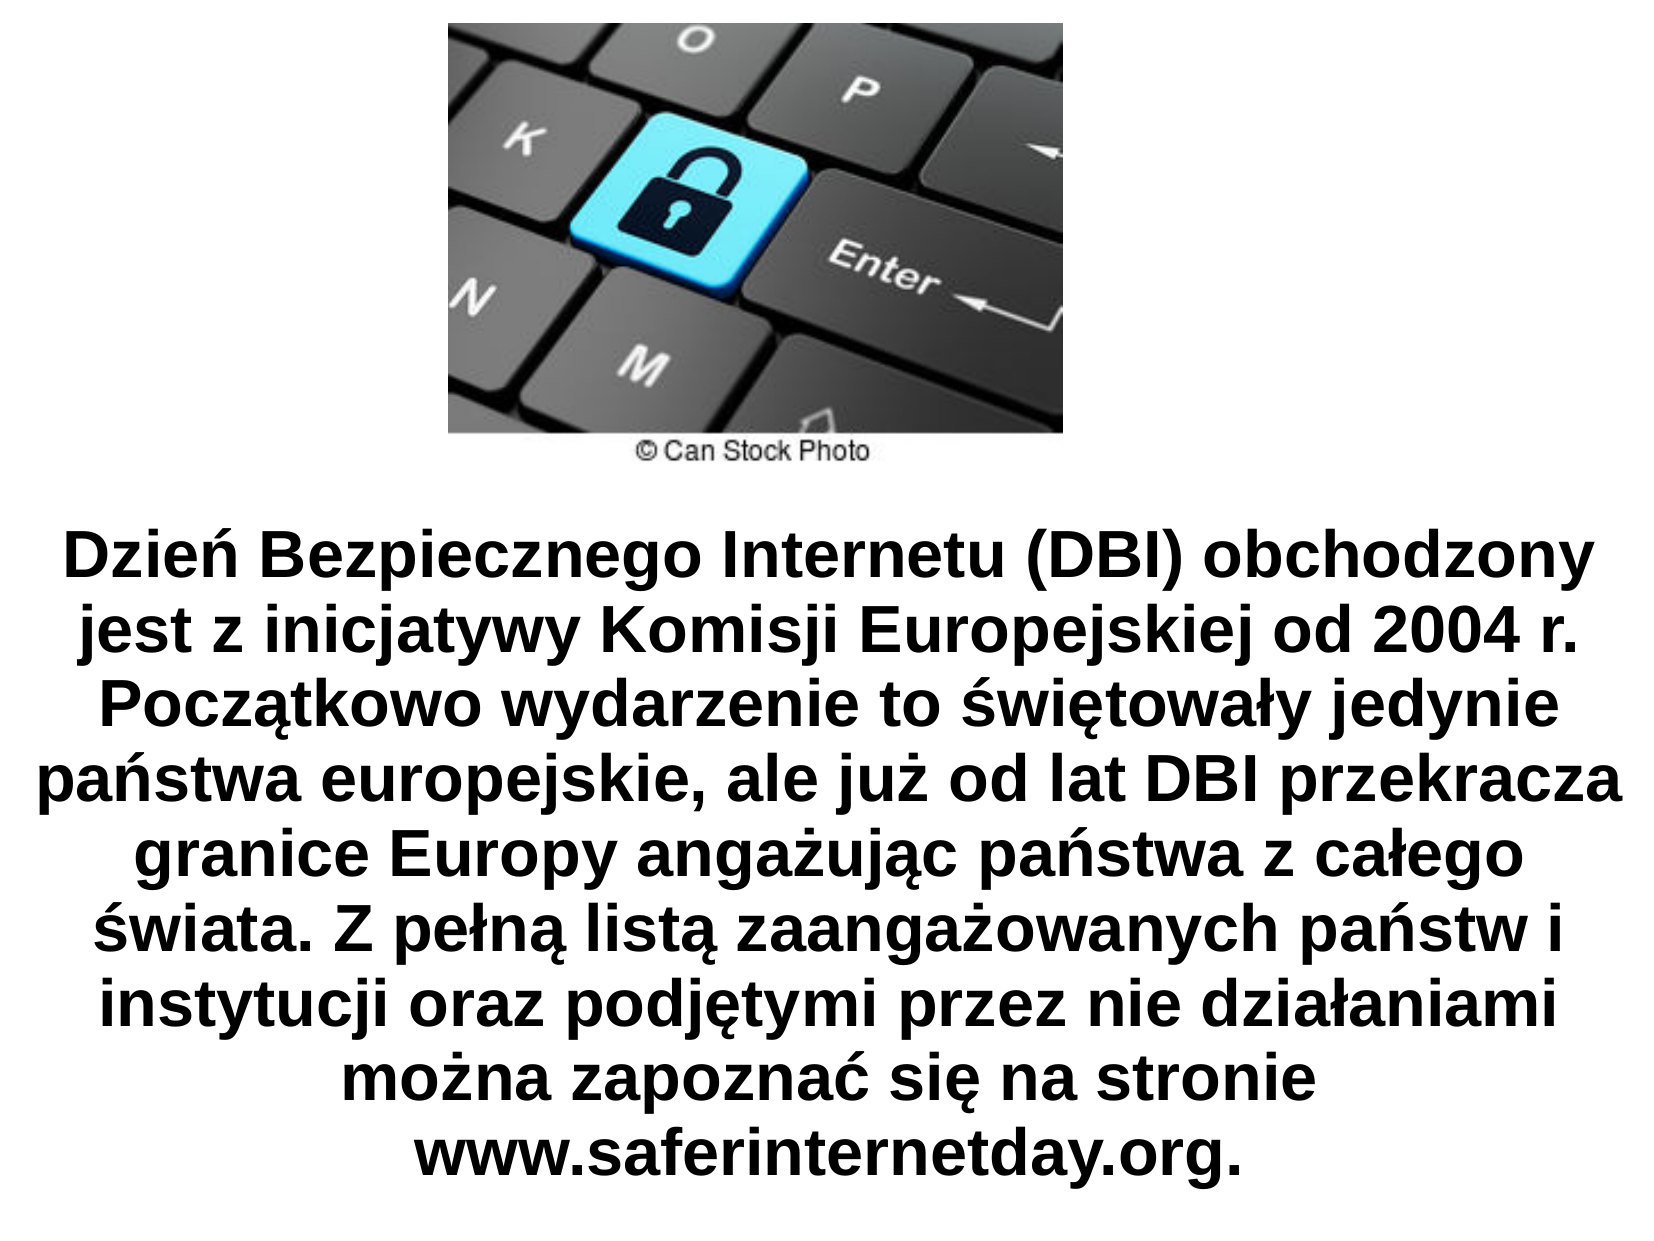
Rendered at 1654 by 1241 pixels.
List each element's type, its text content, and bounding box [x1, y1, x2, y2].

picture [448, 23, 1063, 468]
text_box Dzień Bezpiecznego Internetu (DBI) obchodzony jest z inicjatywy Komisji Europejskiej od 2004 r. Początkowo wydarzenie to świętowały jedynie państwa europejskie, ale już od lat DBI przekracza granice Europy angażując państwa z całego świata. Z pełną listą zaangażowanych państw i instytucji oraz podjętymi przez nie działaniami można zapoznać się na stronie www.saferinternetday.org. [9, 509, 1651, 1198]
